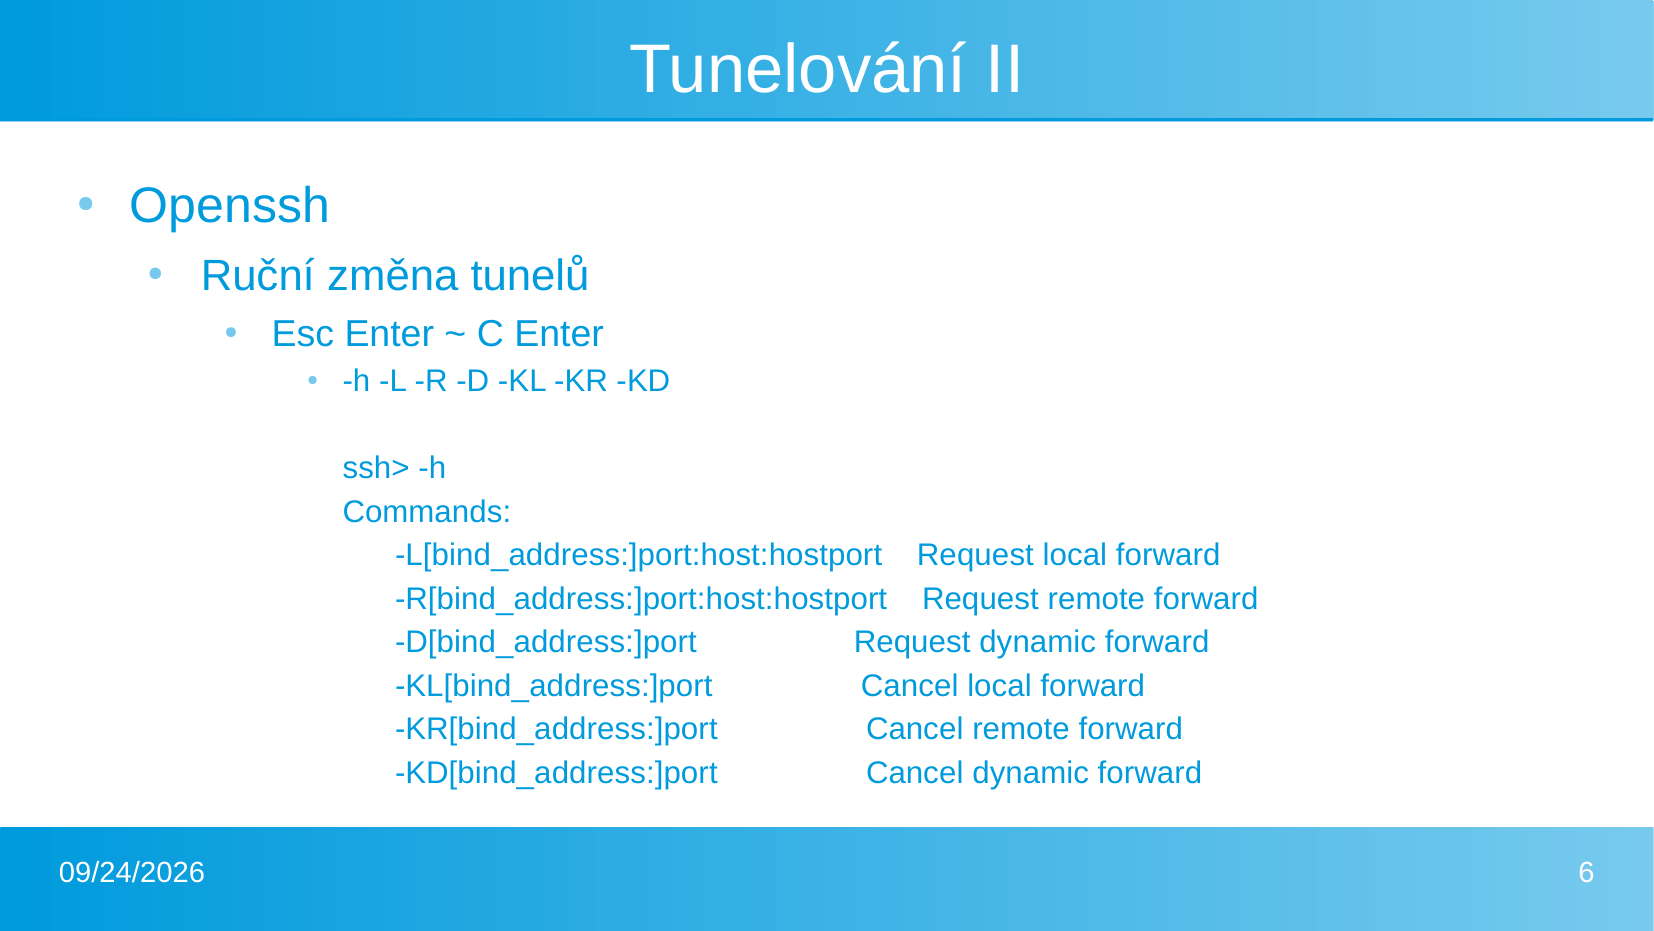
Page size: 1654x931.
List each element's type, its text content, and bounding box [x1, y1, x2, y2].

title Tunelování II [59, 29, 1595, 108]
list Openssh Ruční změna tunelů Esc Enter ~ C Enter -h -L -R -D -KL -KR -KD ssh> -h Commands: -L[bind_address:]port:host:hostport Request local forward -R[bind_address:]port:host:hostport Request remote forward -D[bind_address:]port Request dynamic forward -KL[bind_address:]port Cancel local forward -KR[bind_address:]port Cancel remote forward -KD[bind_address:]port Cancel dynamic forward [59, 177, 1595, 768]
